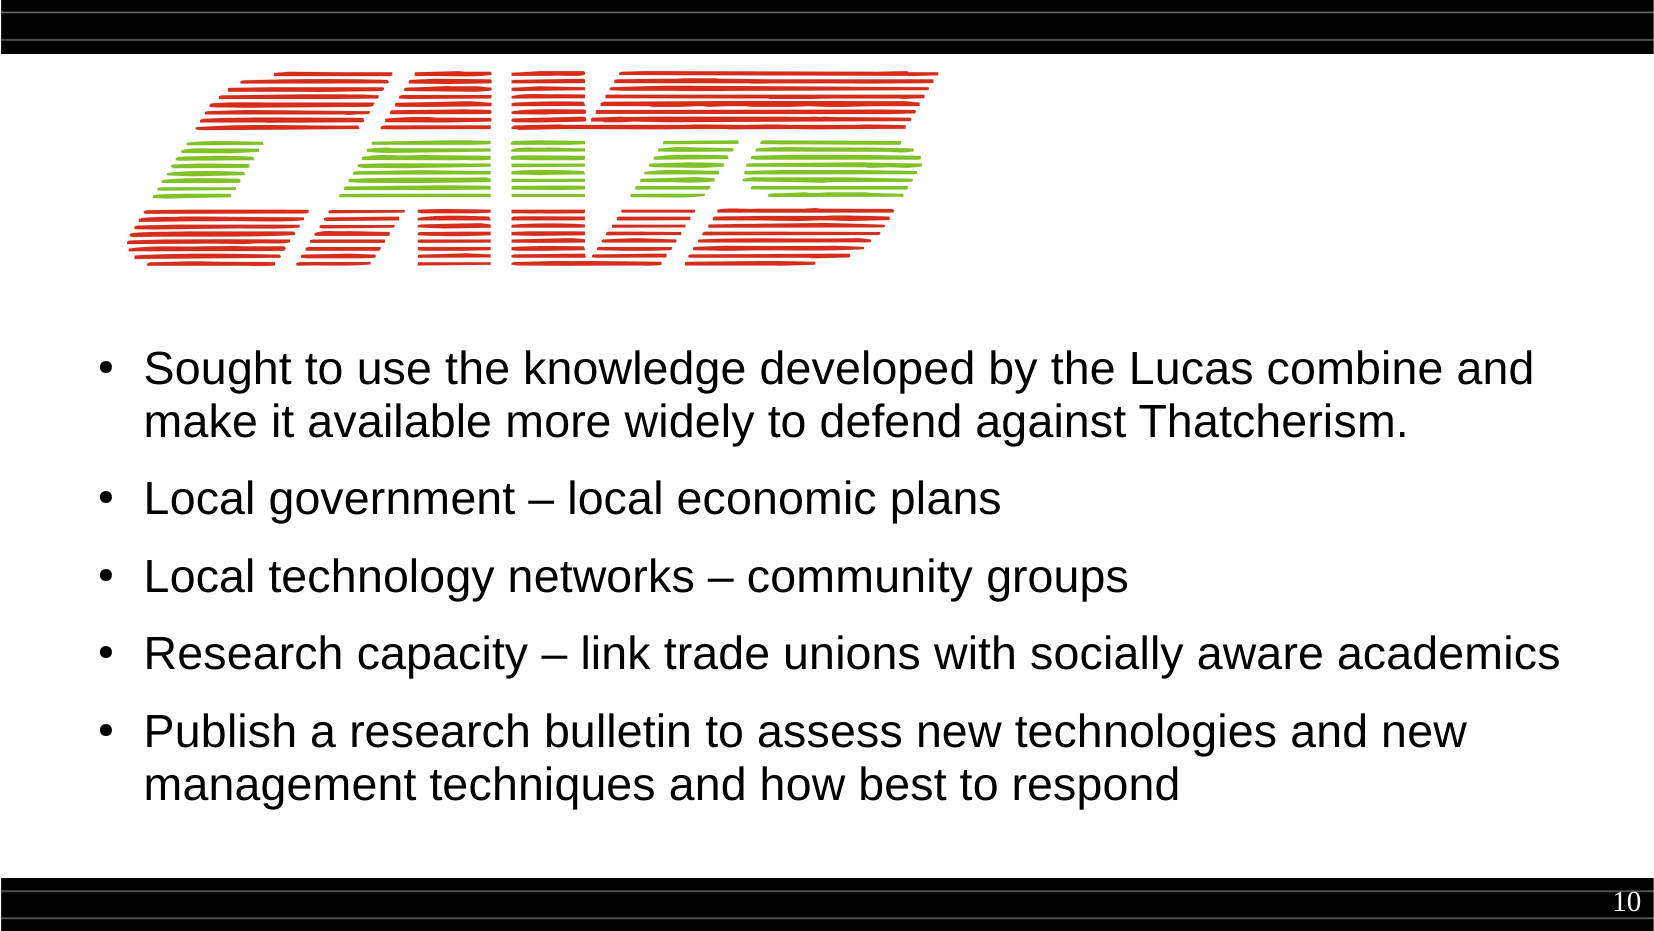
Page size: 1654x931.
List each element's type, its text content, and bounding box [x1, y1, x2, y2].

picture [1, 878, 1654, 931]
list Sought to use the knowledge developed by the Lucas combine and make it available more widely to defend against Thatcherism. Local government – local economic plans Local technology networks – community groups Research capacity – link trade unions with socially aware academics Publish a research bulletin to assess new technologies and new management techniques and how best to respond [82, 342, 1571, 828]
picture [1, 0, 1654, 54]
picture [127, 58, 957, 266]
